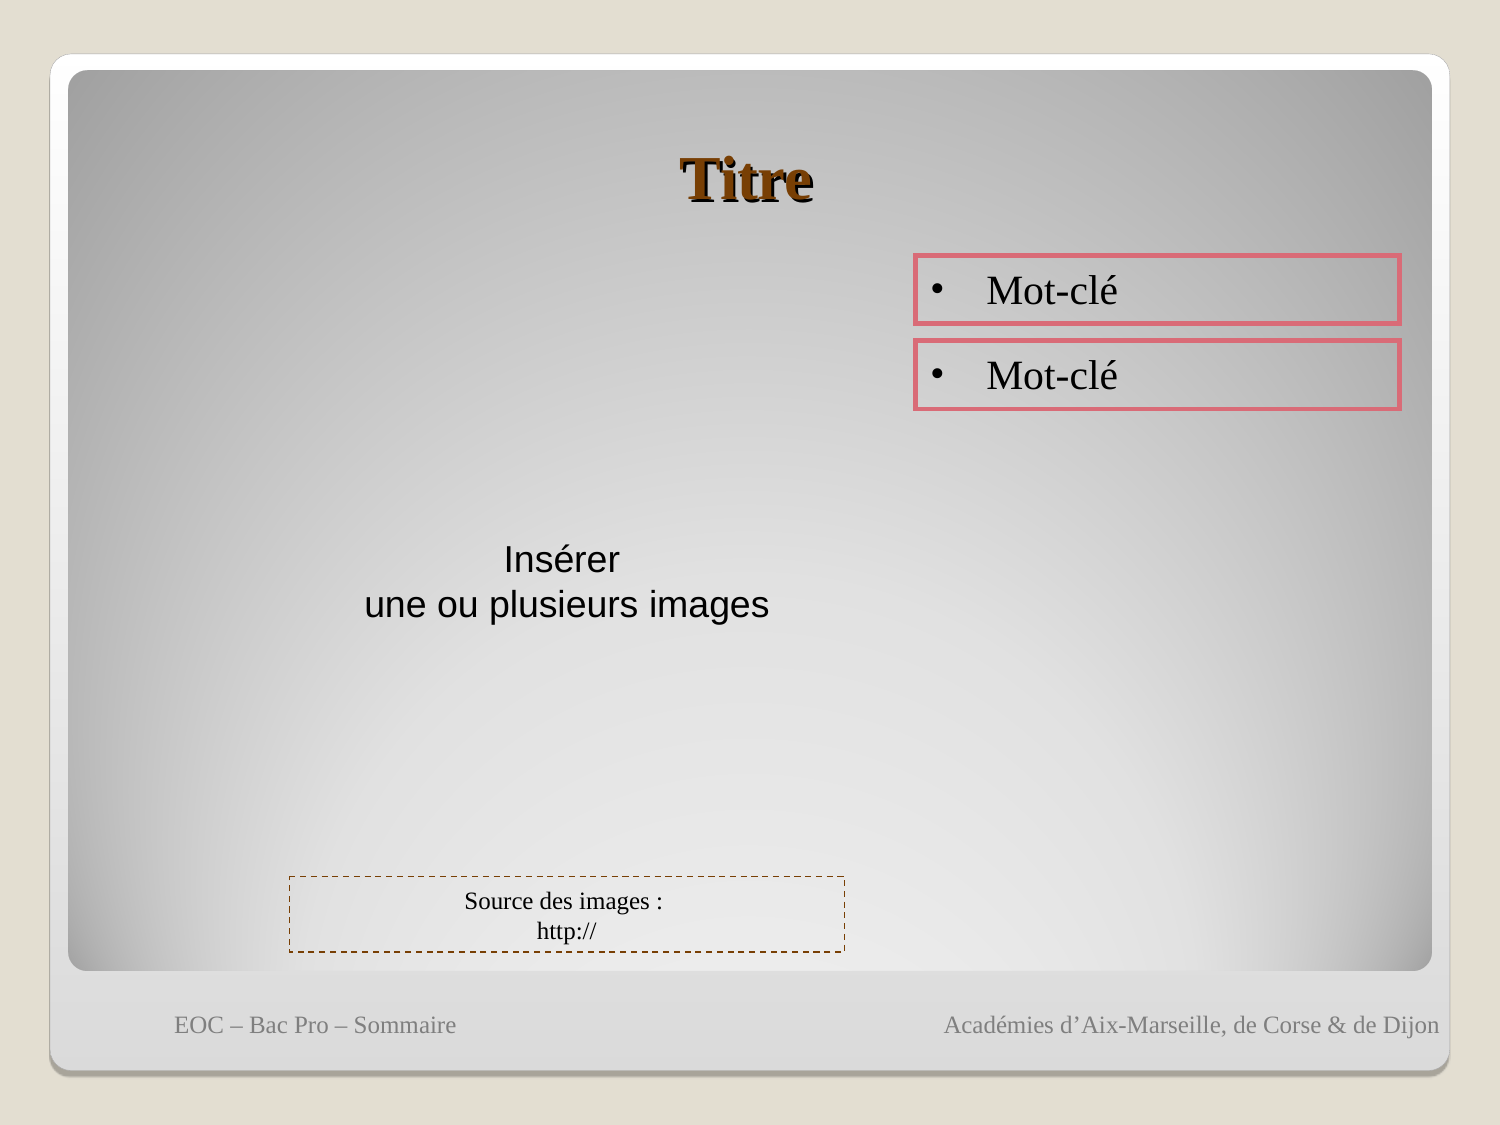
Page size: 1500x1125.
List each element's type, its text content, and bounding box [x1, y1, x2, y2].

picture [67, 69, 1433, 972]
title Titre [82, 47, 1426, 220]
text_box Mot-clé [915, 255, 1400, 324]
text_box Mot-clé [915, 340, 1400, 409]
text_box Source des images : http:// [289, 876, 845, 952]
text_box Insérer une ou plusieurs images [301, 527, 833, 633]
text_box Académies d’Aix-Marseille, de Corse & de Dijon [759, 1000, 1456, 1071]
text_box EOC – Bac Pro – Sommaire [159, 1000, 759, 1071]
